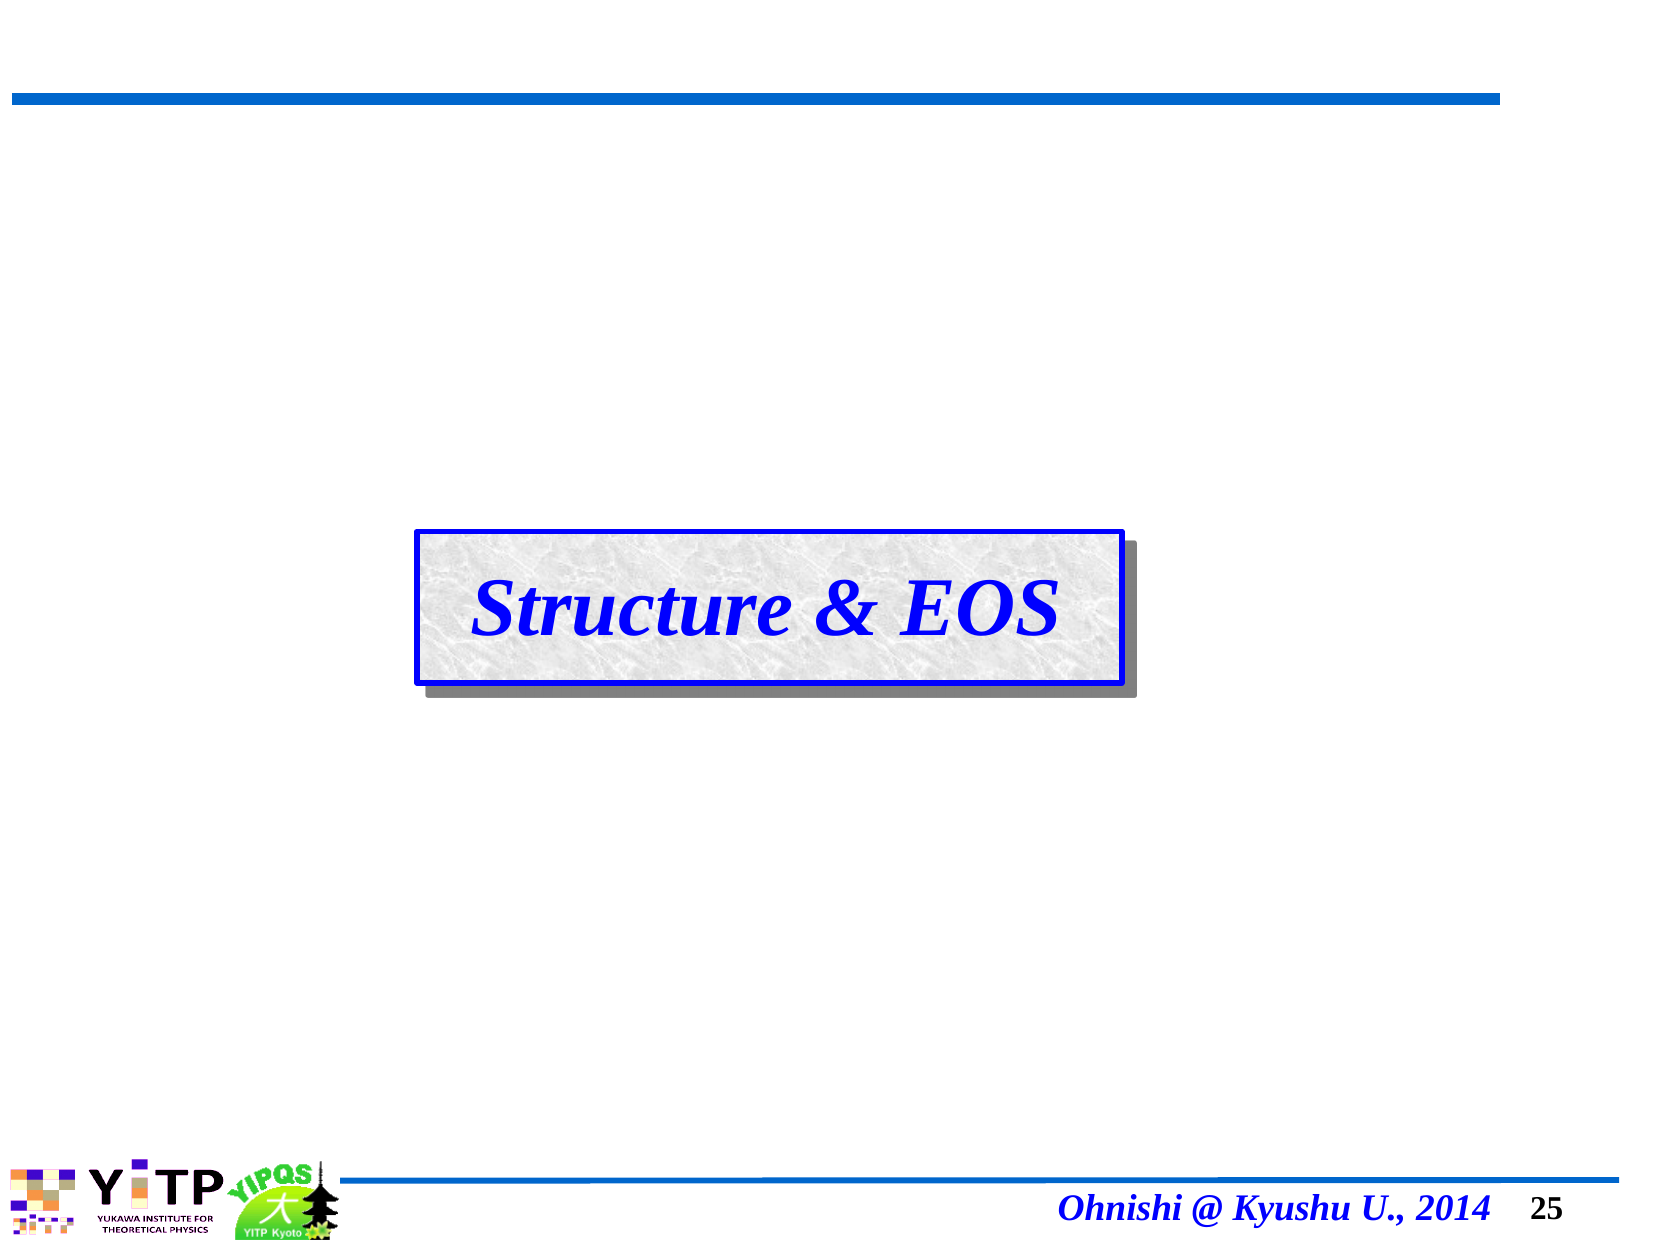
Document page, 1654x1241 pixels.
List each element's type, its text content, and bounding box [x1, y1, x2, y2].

text_box Structure & EOS [417, 531, 1122, 683]
picture [0, 1154, 340, 1241]
